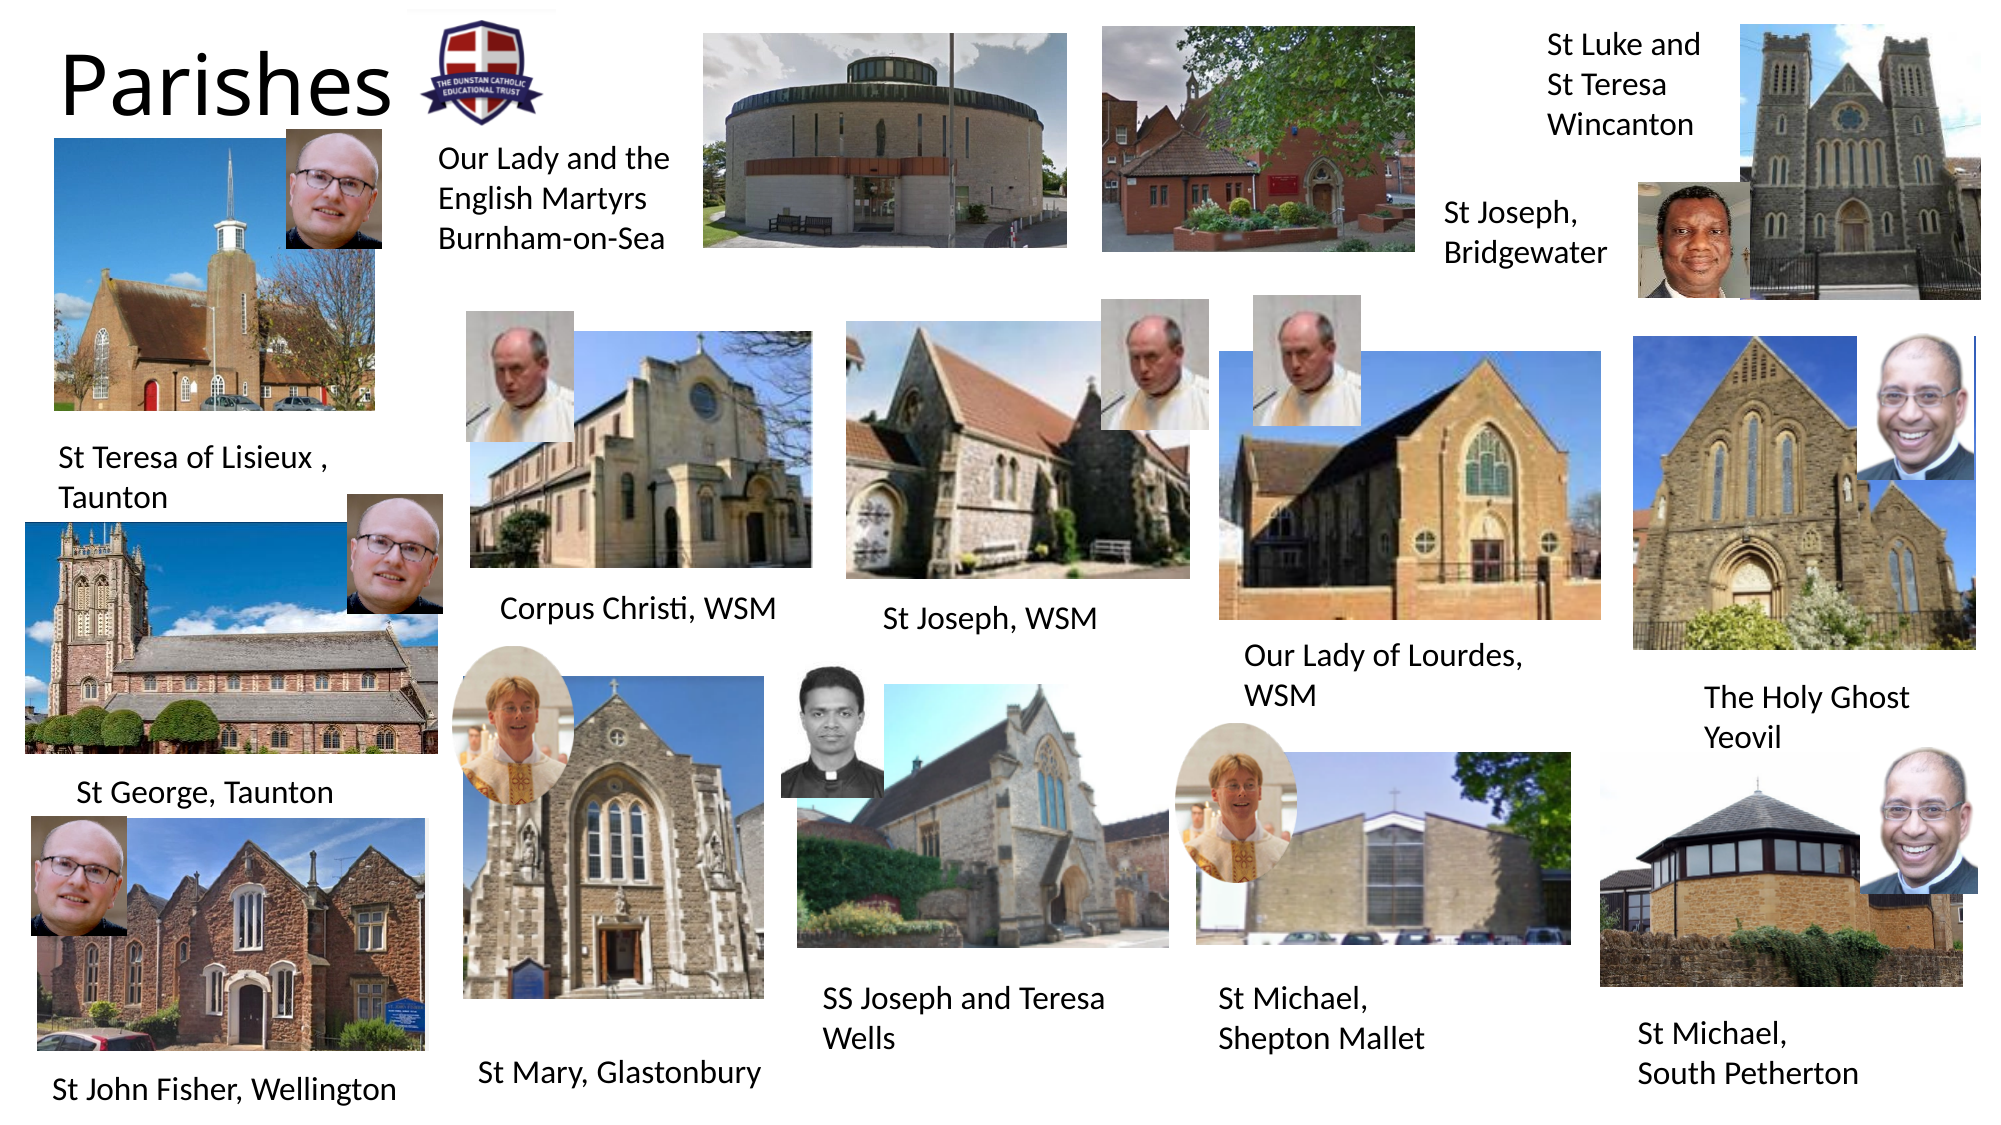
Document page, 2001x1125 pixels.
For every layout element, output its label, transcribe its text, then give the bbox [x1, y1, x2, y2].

text_box St Michael, Shepton Mallet [1203, 968, 1565, 1065]
text_box St Michael, South Petherton [1622, 1004, 1985, 1100]
picture [781, 662, 1169, 948]
text_box St Joseph, Bridgewater [1428, 182, 1638, 279]
text_box The Holy Ghost Yeovil [1689, 667, 1940, 752]
text_box St Mary, Glastonbury [462, 1042, 825, 1098]
text_box St Teresa of Lisieux , Taunton [43, 427, 350, 522]
picture [466, 311, 813, 568]
picture [1219, 295, 1601, 620]
picture [25, 494, 443, 754]
text_box St Luke and St Teresa Wincanton [1532, 14, 1741, 152]
text_box St Joseph, WSM [867, 588, 1175, 645]
picture [1633, 331, 1976, 650]
picture [54, 129, 382, 411]
text_box SS Joseph and Teresa Wells [807, 968, 1169, 1065]
picture [1600, 744, 1978, 987]
picture [1638, 24, 1981, 300]
picture [452, 646, 764, 999]
text_box Our Lady and the English Martyrs Burnham-on-Sea [423, 128, 730, 266]
picture [1175, 723, 1571, 945]
text_box St John Fisher, Wellington [37, 1059, 501, 1116]
text_box Corpus Christi, WSM [485, 579, 834, 635]
picture [1102, 26, 1415, 252]
text_box Our Lady of Lourdes, WSM [1229, 625, 1569, 722]
text_box St George, Taunton [61, 762, 368, 818]
picture [407, 9, 556, 139]
picture [31, 816, 429, 1051]
picture [703, 34, 1067, 248]
title Parishes [43, 24, 411, 153]
picture [846, 299, 1209, 579]
